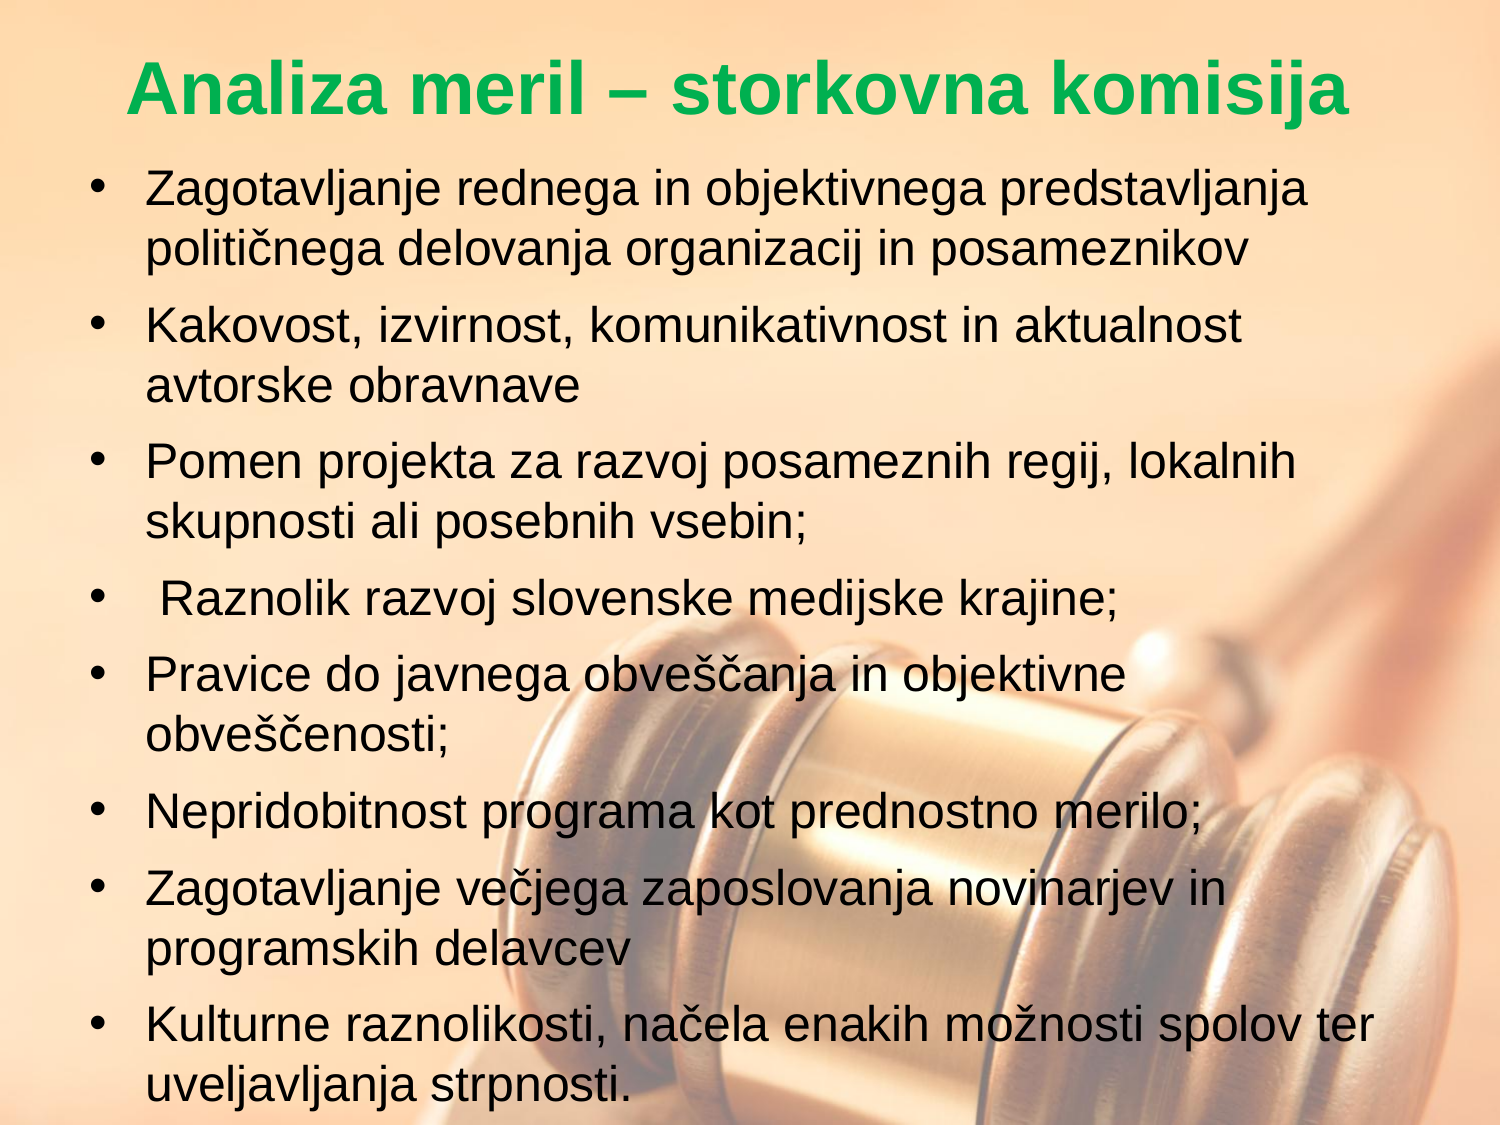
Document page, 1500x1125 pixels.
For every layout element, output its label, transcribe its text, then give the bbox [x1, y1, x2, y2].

title Analiza meril – storkovna komisija [75, 21, 1426, 147]
list Zagotavljanje rednega in objektivnega predstavljanja političnega delovanja organizacij in posameznikov Kakovost, izvirnost, komunikativnost in aktualnost avtorske obravnave Pomen projekta za razvoj posameznih regij, lokalnih skupnosti ali posebnih vsebin; Raznolik razvoj slovenske medijske krajine; Pravice do javnega obveščanja in objektivne obveščenosti; Nepridobitnost programa kot prednostno merilo; Zagotavljanje večjega zaposlovanja novinarjev in programskih delavcev Kulturne raznolikosti, načela enakih možnosti spolov ter uveljavljanja strpnosti. [75, 147, 1426, 1125]
picture [0, 0, 1500, 1125]
